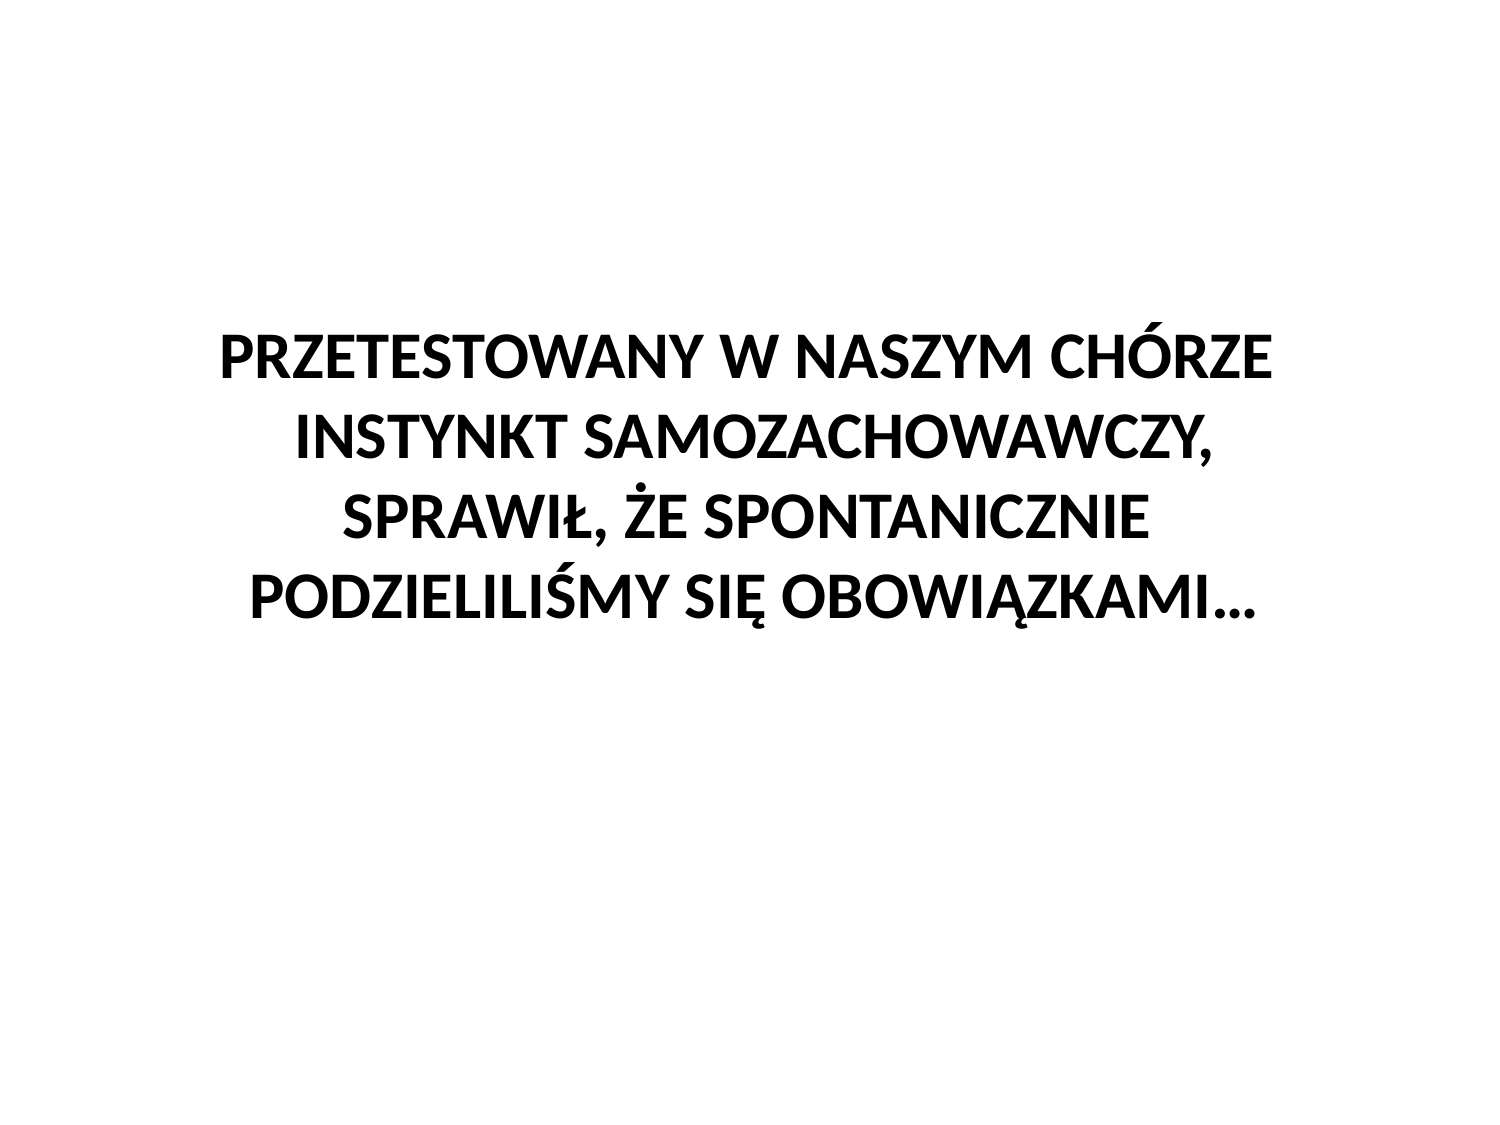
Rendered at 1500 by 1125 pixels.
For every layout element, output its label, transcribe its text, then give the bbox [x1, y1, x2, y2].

text_box PRZETESTOWANY W NASZYM CHÓRZE INSTYNKT SAMOZACHOWAWCZY, SPRAWIŁ, ŻE SPONTANICZNIE PODZIELILIŚMY SIĘ OBOWIĄZKAMI… [199, 304, 1311, 643]
